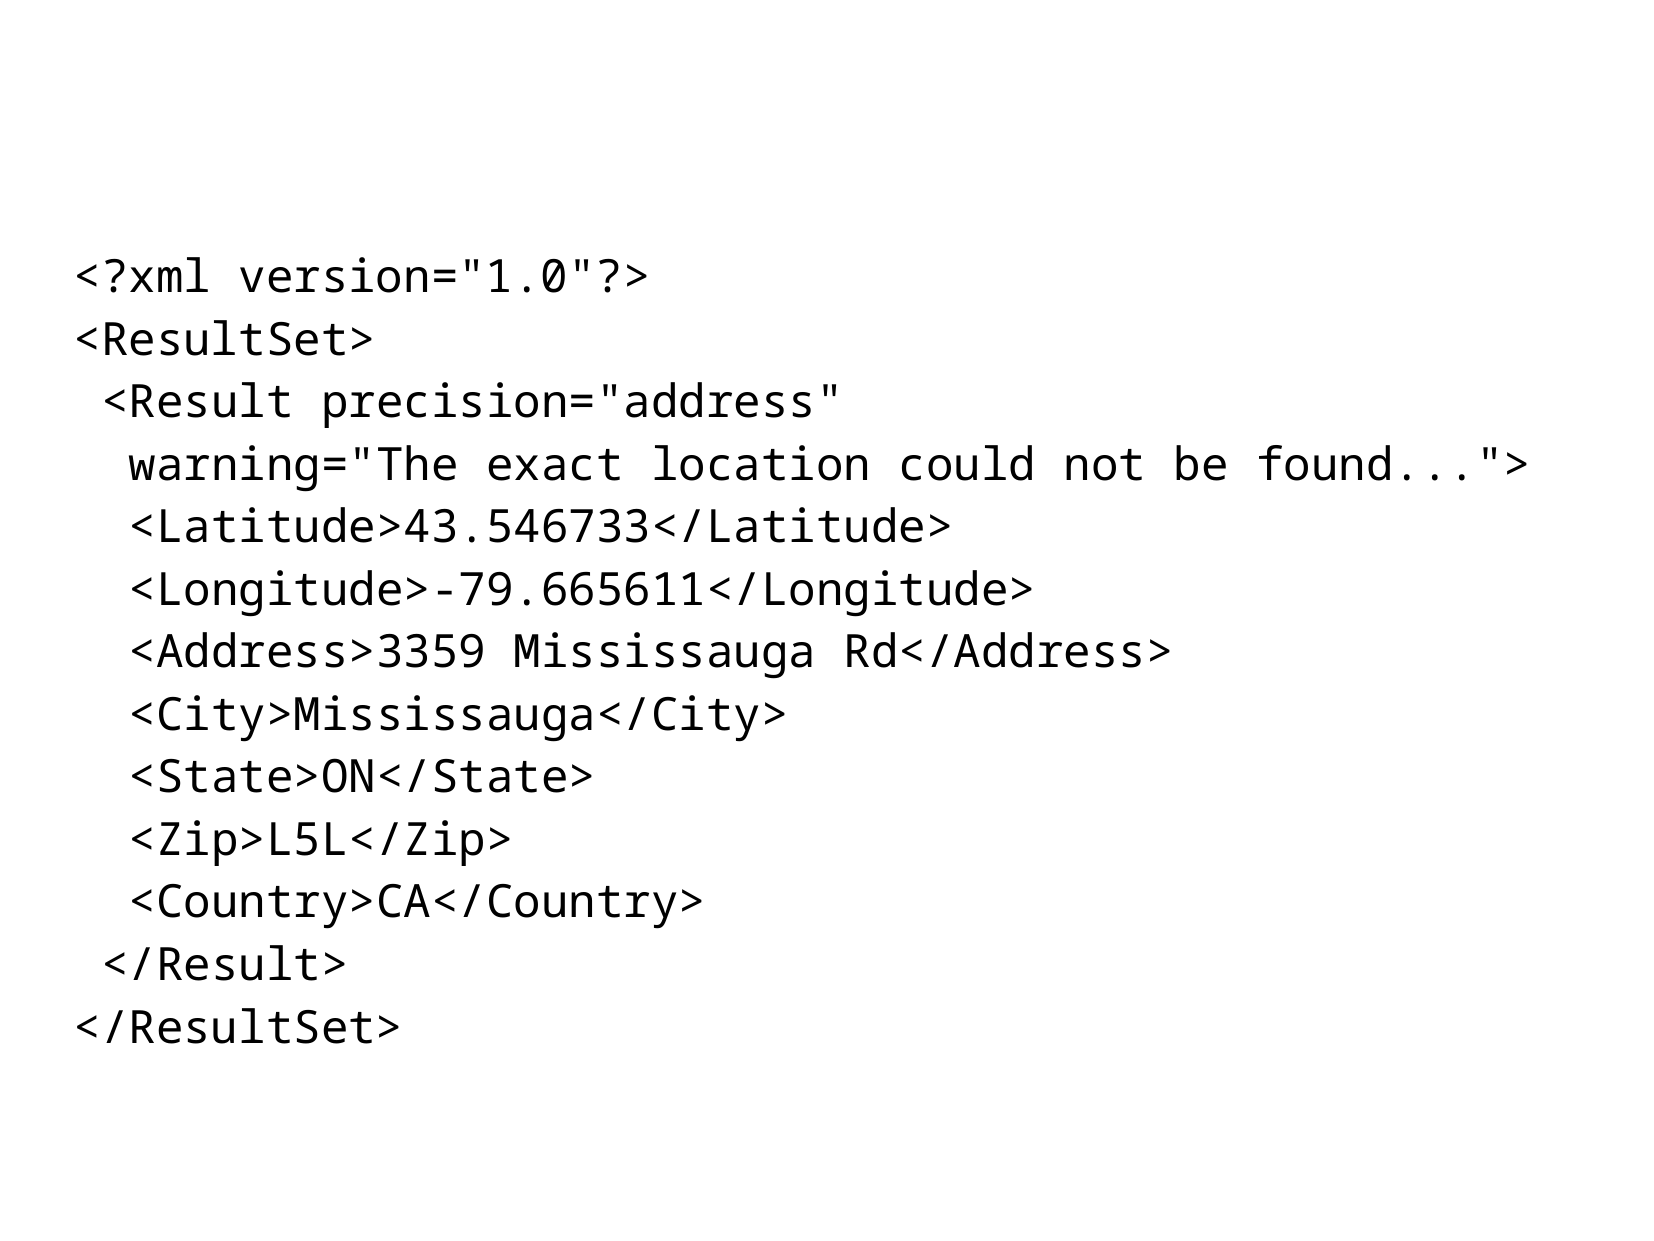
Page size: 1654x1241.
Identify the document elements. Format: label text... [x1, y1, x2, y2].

text_box <?xml version="1.0"?> <ResultSet> <Result precision="address" warning="The exact location could not be found..."> <Latitude>43.546733</Latitude> <Longitude>-79.665611</Longitude> <Address>3359 Mississauga Rd</Address> <City>Mississauga</City> <State>ON</State> <Zip>L5L</Zip> <Country>CA</Country> </Result> </ResultSet> [59, 236, 1654, 908]
